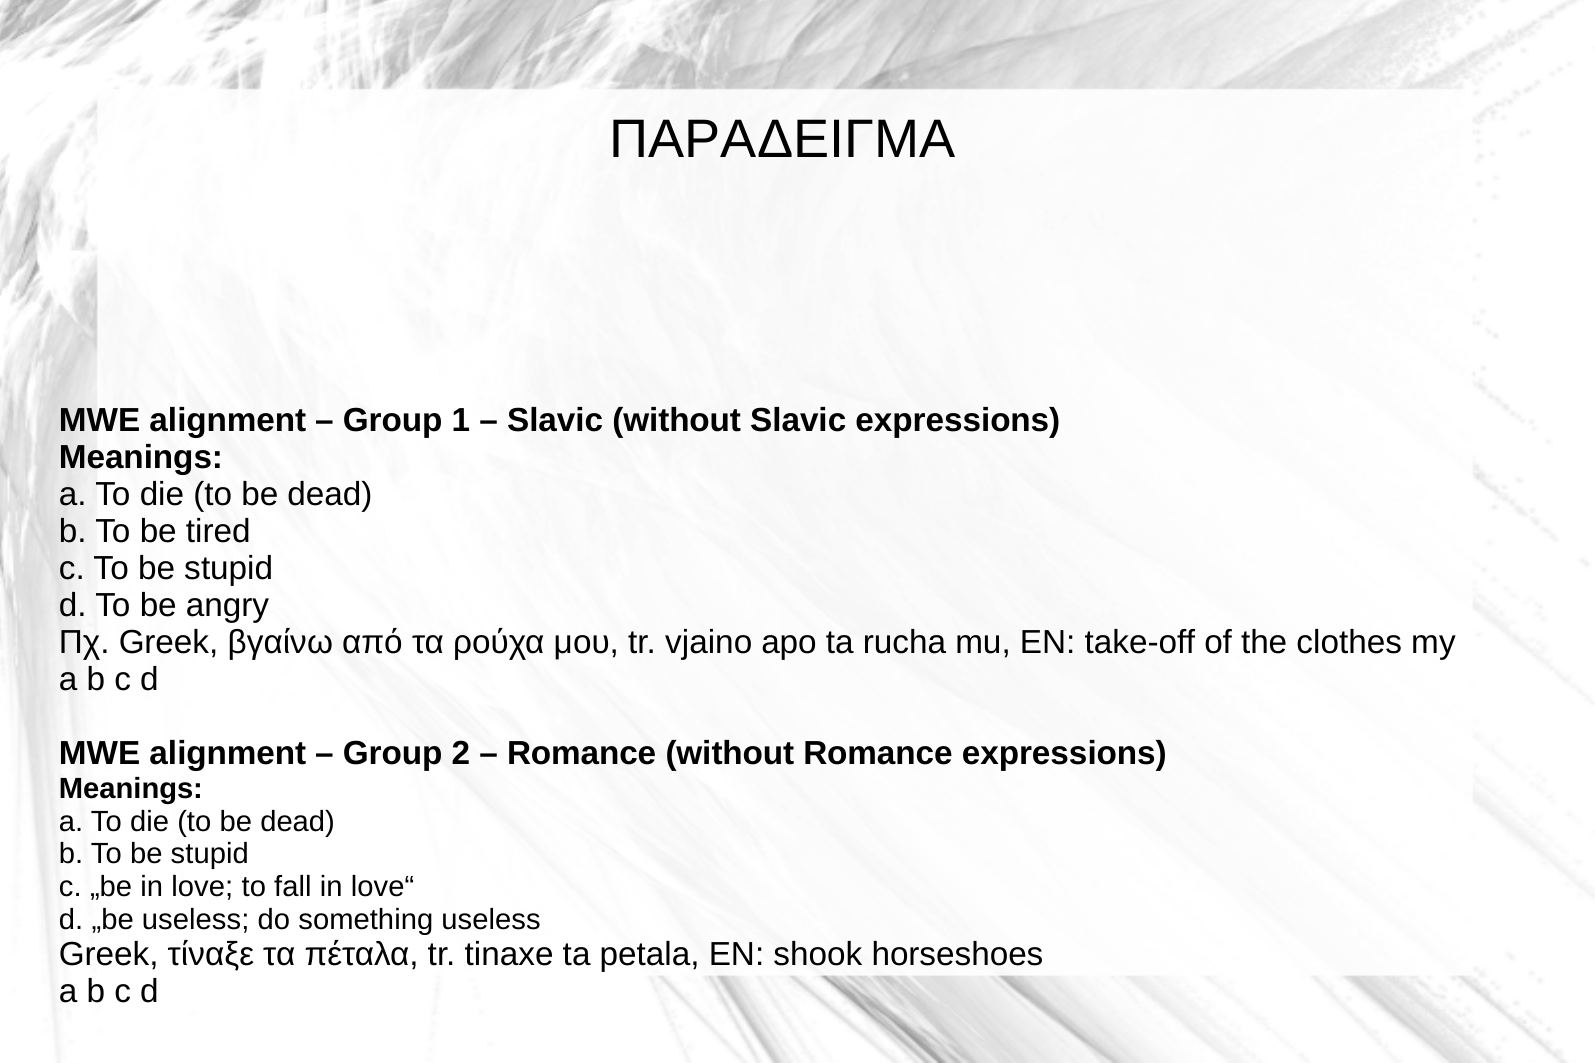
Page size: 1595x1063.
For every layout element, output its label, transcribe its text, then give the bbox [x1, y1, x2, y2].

title ΠΑΡΑΔΕΙΓΜΑ [113, 96, 1453, 241]
text_box MWE alignment – Group 1 – Slavic (without Slavic expressions) Meanings: a. To die (to be dead) b. To be tired c. To be stupid d. To be angry Πχ. Greek, βγαίνω από τα ρούχα μου, tr. vjaino apo ta rucha mu, EN: take-off of the clothes my a b c d MWE alignment – Group 2 – Romance (without Romance expressions) Meanings: a. To die (to be dead) b. To be stupid c. „be in love; to fall in love“ d. „be useless; do something useless Greek, τίναξε τα πέταλα, tr. tinaxe ta petala, EN: shook horseshoes a b c d [59, 401, 1471, 1063]
